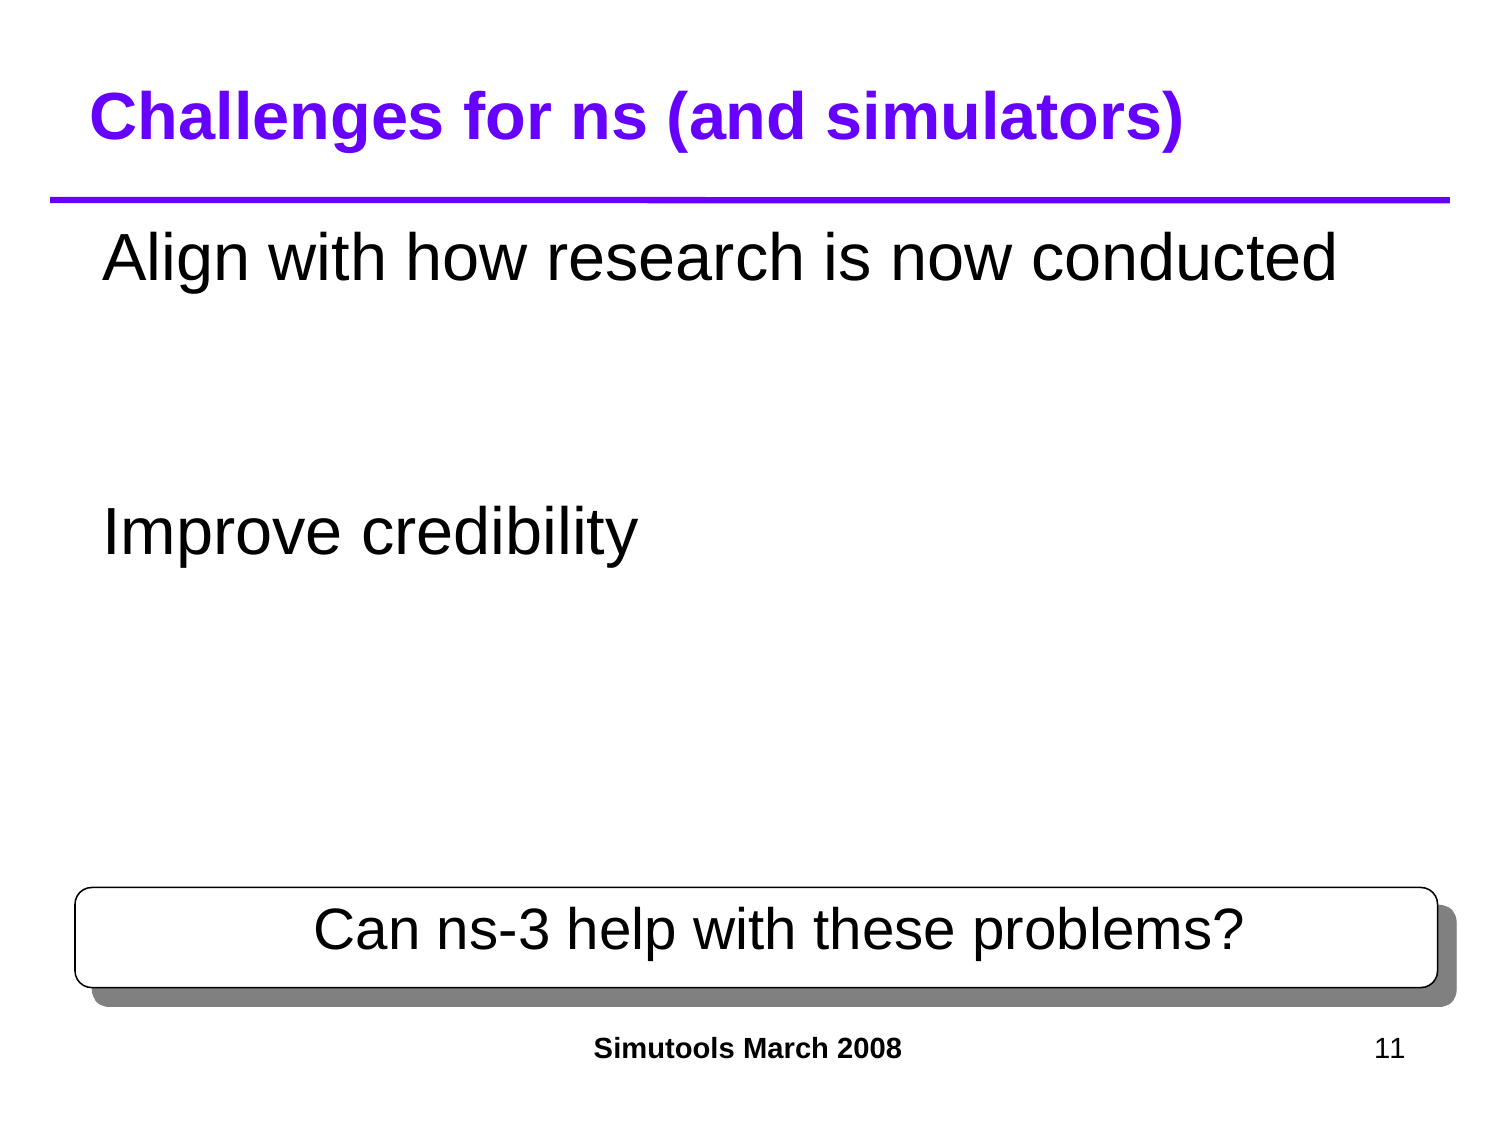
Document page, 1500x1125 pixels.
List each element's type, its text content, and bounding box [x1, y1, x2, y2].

text_box Can ns-3 help with these problems? [299, 899, 1261, 968]
title Challenges for ns (and simulators) [75, 68, 1426, 165]
text_box [75, 887, 1438, 988]
list Align with how research is now conducted Improve credibility [87, 212, 1438, 775]
